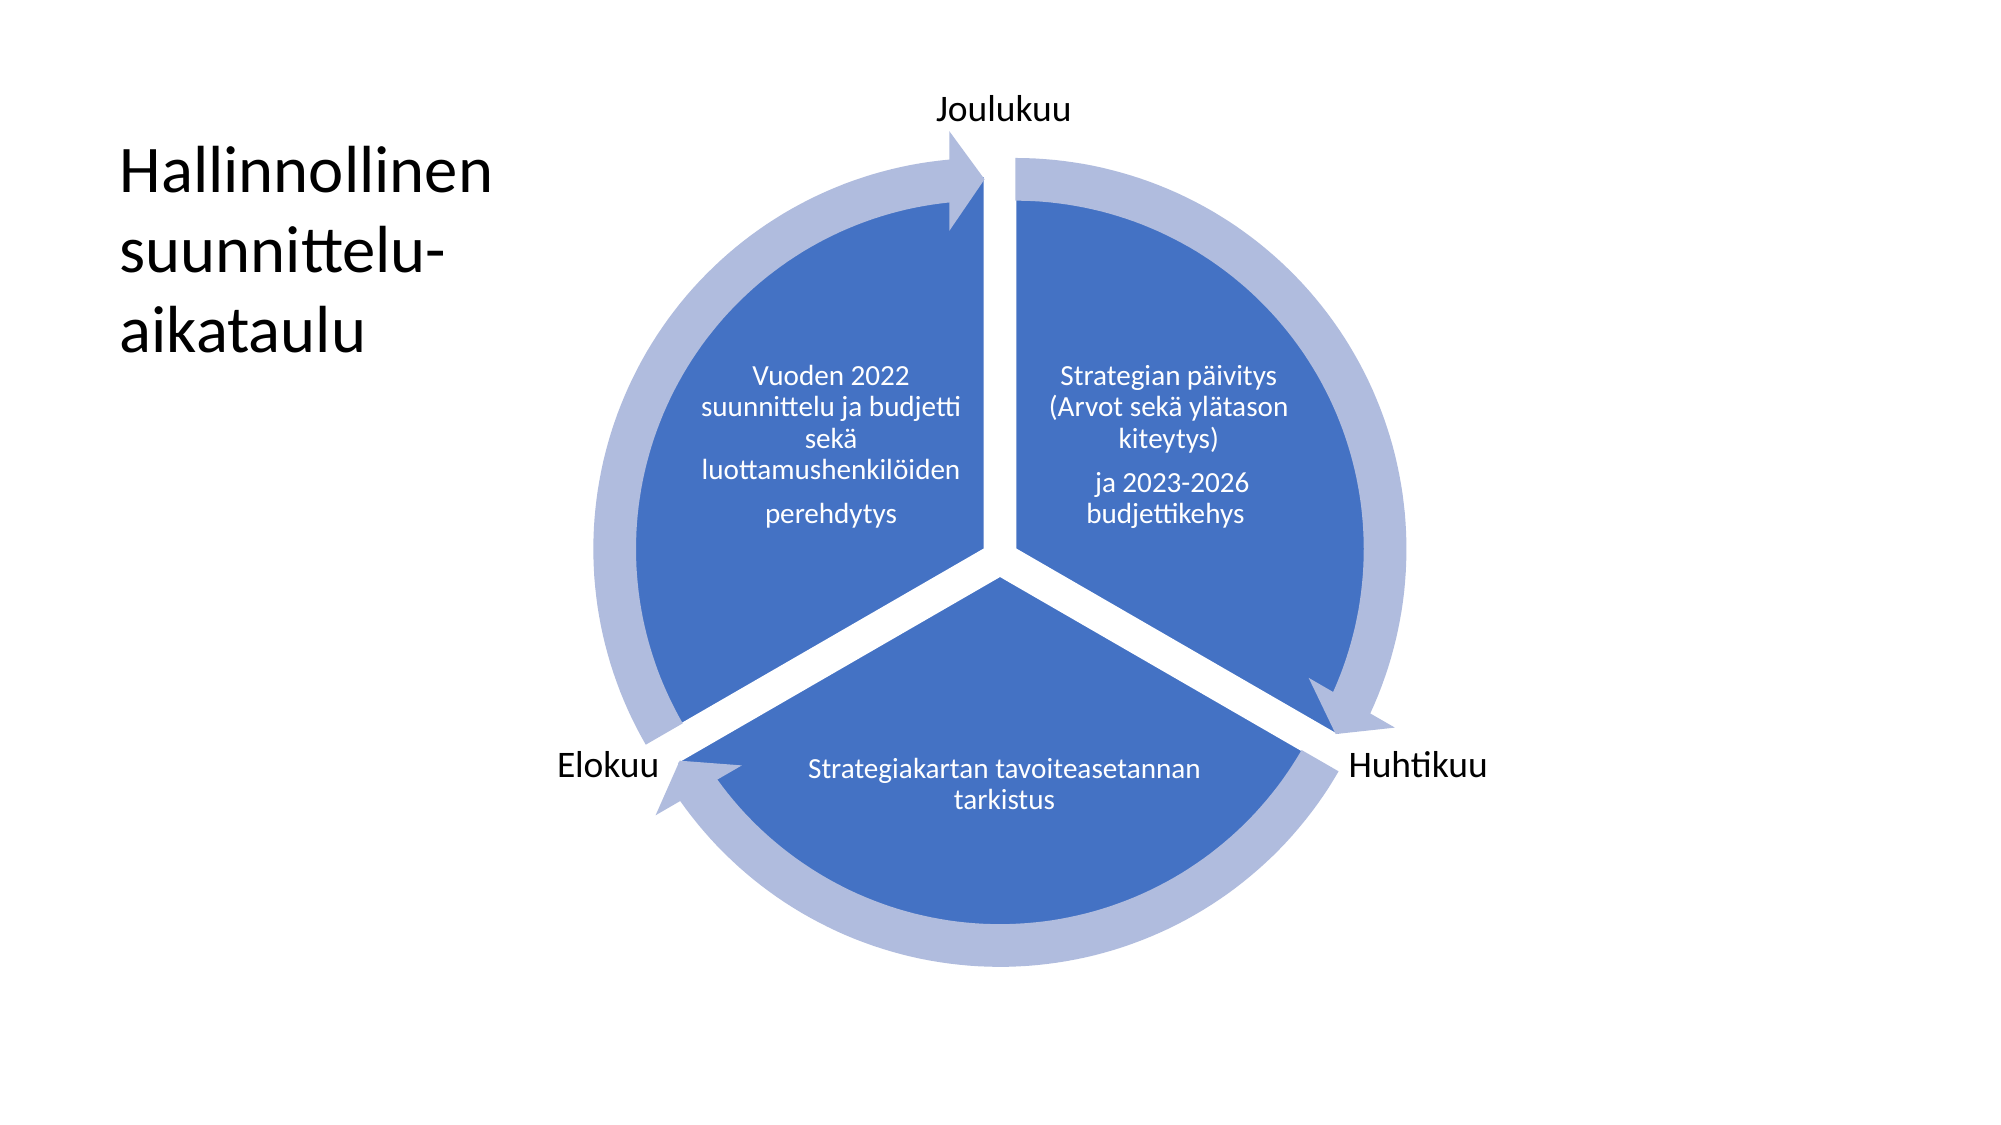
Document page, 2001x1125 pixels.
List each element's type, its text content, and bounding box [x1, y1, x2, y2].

text_box Vuoden 2022 suunnittelu ja budjetti sekä luottamushenkilöiden perehdytys [637, 181, 985, 724]
text_box [1015, 157, 1407, 732]
text_box Elokuu [542, 732, 700, 794]
text_box Hallinnollinen suunnittelu-aikataulu [104, 118, 563, 376]
text_box Huhtikuu [1333, 732, 1538, 794]
text_box Strategian päivitys (Arvot sekä ylätason kiteytys) ja 2023-2026 budjettikehys [1015, 201, 1363, 733]
text_box Joulukuu [921, 76, 1126, 138]
text_box Strategiakartan tavoiteasetannan tarkistus [700, 575, 1302, 924]
text_box [655, 750, 1333, 967]
text_box [593, 138, 985, 732]
